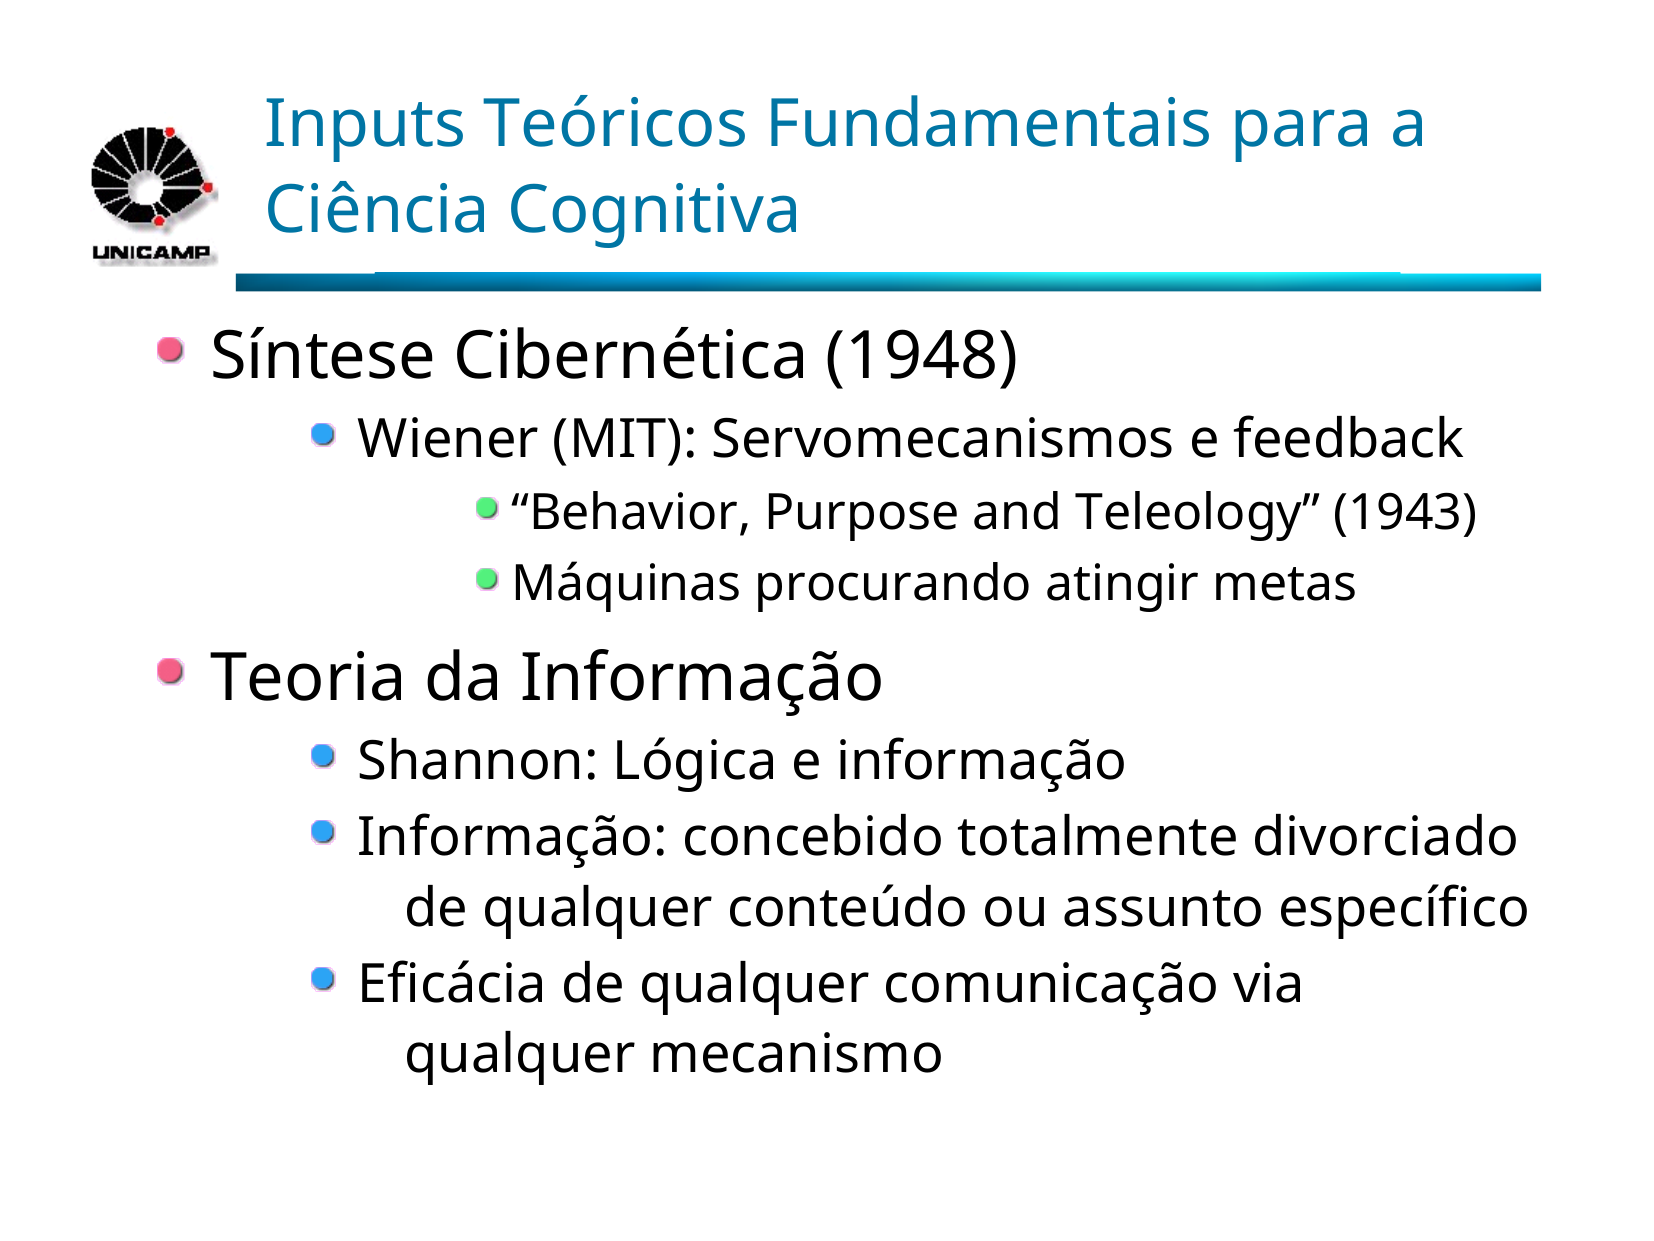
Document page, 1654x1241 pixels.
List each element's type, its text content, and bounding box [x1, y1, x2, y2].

list Síntese Cibernética (1948) Wiener (MIT): Servomecanismos e feedback “Behavior, Purpose and Teleology” (1943) Máquinas procurando atingir metas Teoria da Informação Shannon: Lógica e informação Informação: concebido totalmente divorciado de qualquer conteúdo ou assunto específico Eficácia de qualquer comunicação via qualquer mecanismo [121, 309, 1534, 1182]
picture [125, 272, 1654, 295]
title Inputs Teóricos Fundamentais para a Ciência Cognitiva [264, 42, 1534, 250]
